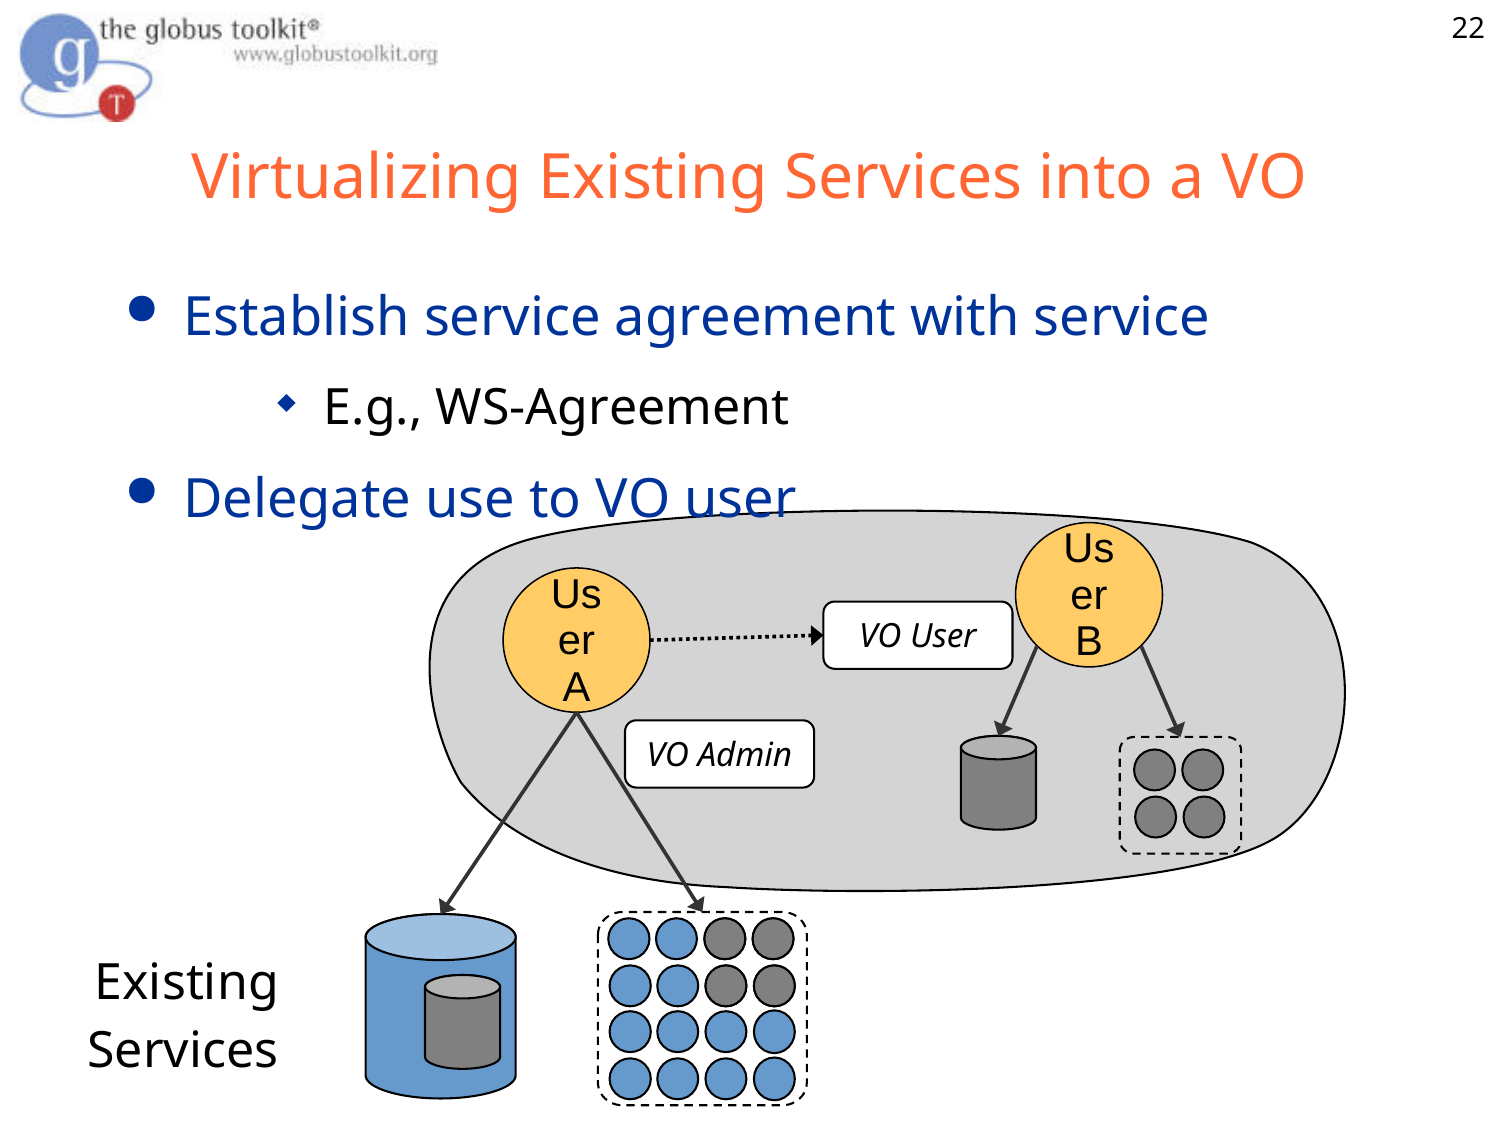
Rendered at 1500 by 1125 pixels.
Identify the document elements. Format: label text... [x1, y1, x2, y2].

text_box [657, 1058, 699, 1100]
text_box [609, 1011, 651, 1053]
text_box Exceeded 1 time in 10 years [365, 914, 516, 961]
text_box [752, 918, 794, 960]
picture [17, 12, 438, 122]
text_box [609, 965, 651, 1007]
text_box [365, 940, 516, 1099]
text_box [505, 717, 681, 884]
text_box [705, 1058, 747, 1100]
text_box [753, 965, 795, 1007]
text_box [753, 1057, 795, 1101]
text_box VO Admin [624, 720, 815, 788]
list Establish service agreement with service E.g., WS-Agreement Delegate use to VO user [112, 262, 1399, 568]
text_box Exceeded 1 time in 10 years [425, 975, 501, 999]
text_box [705, 1011, 747, 1053]
text_box [429, 568, 573, 821]
text_box User A [503, 567, 650, 713]
text_box [704, 918, 746, 960]
text_box [657, 1011, 699, 1053]
text_box [753, 1010, 795, 1054]
text_box [609, 1058, 651, 1100]
text_box [705, 965, 747, 1007]
text_box Existing Services [53, 937, 294, 1090]
title Virtualizing Existing Services into a VO [112, 99, 1388, 225]
text_box User B [1015, 522, 1163, 667]
text_box [608, 918, 650, 960]
text_box Exceeded 1 time in 10 years [960, 735, 1037, 760]
text_box [580, 568, 1345, 892]
text_box VO User [823, 601, 1013, 669]
text_box [657, 965, 699, 1007]
text_box [655, 918, 697, 960]
